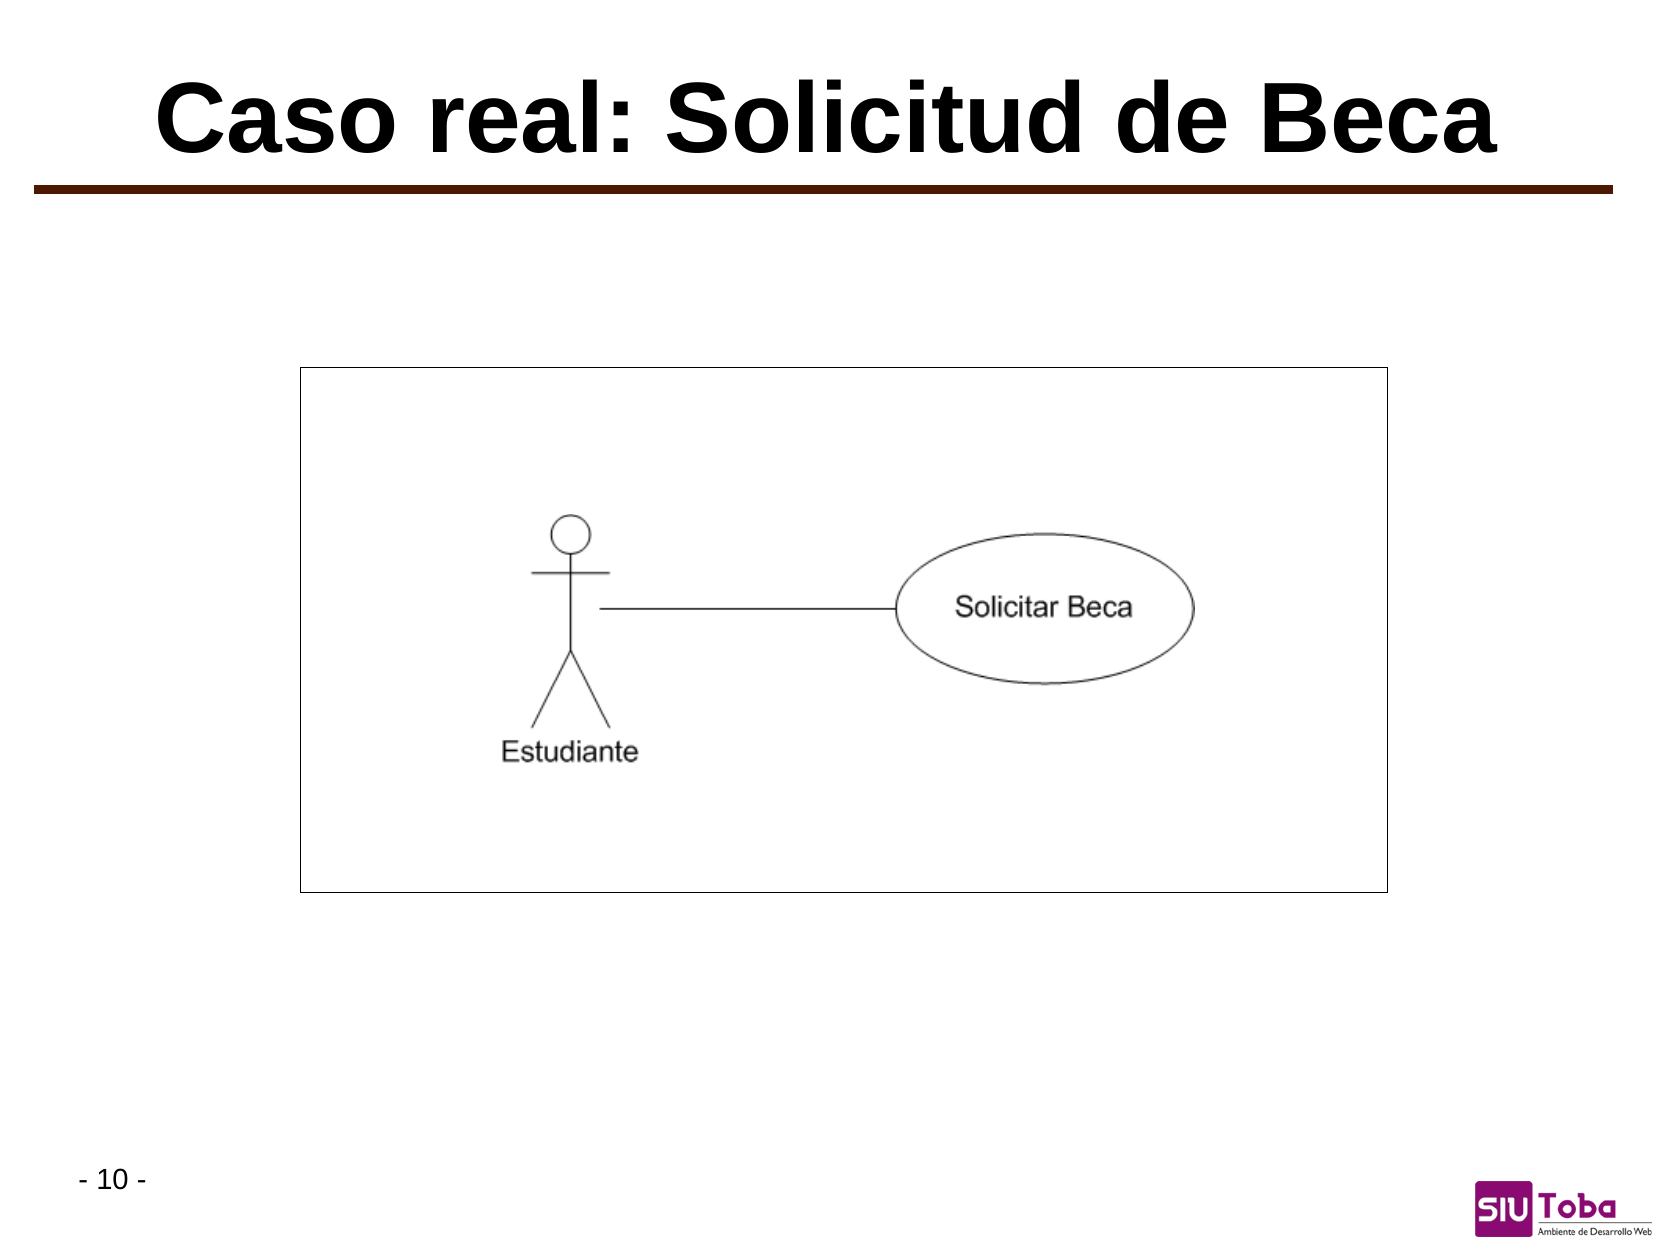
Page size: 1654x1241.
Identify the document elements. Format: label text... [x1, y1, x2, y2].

picture [1475, 1181, 1652, 1237]
text_box [300, 367, 1388, 893]
title Caso real: Solicitud de Beca [58, 47, 1594, 188]
picture [501, 514, 1195, 772]
